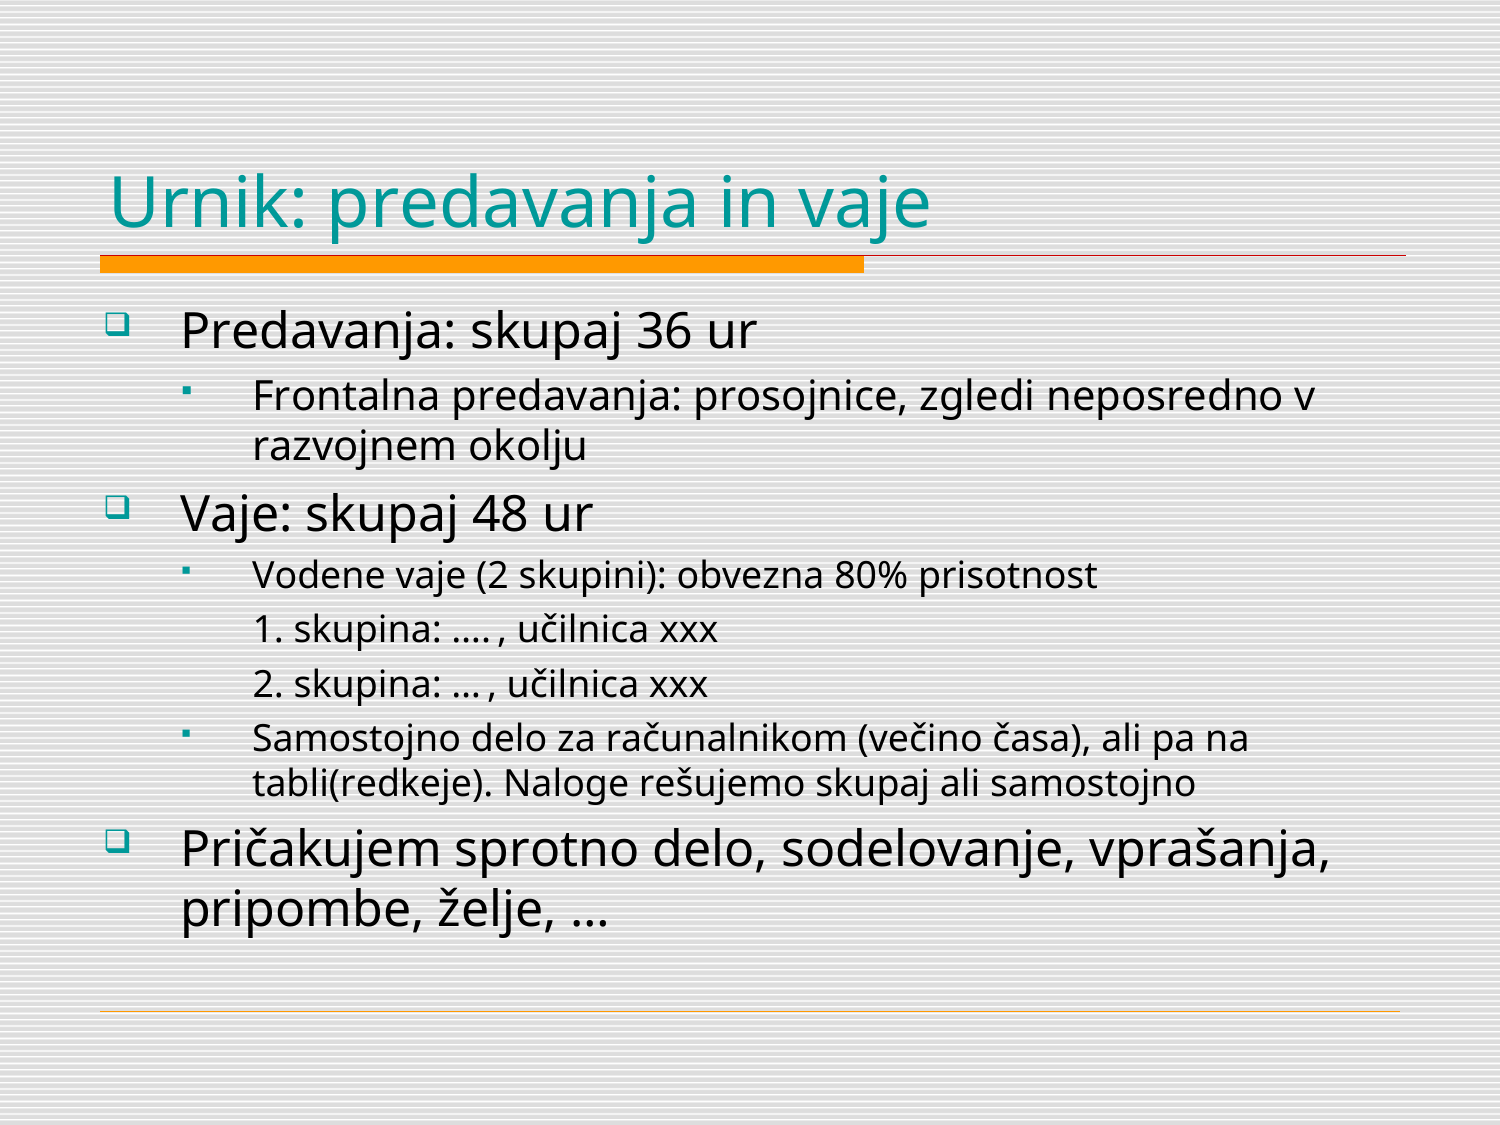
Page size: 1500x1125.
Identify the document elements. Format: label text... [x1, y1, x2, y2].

picture [0, 0, 1500, 1125]
list Predavanja: skupaj 36 ur Frontalna predavanja: prosojnice, zgledi neposredno v razvojnem okolju Vaje: skupaj 48 ur Vodene vaje (2 skupini): obvezna 80% prisotnost 1. skupina: …. , učilnica xxx 2. skupina: … , učilnica xxx Samostojno delo za računalnikom (večino časa), ali pa na tabli(redkeje). Naloge rešujemo skupaj ali samostojno Pričakujem sprotno delo, sodelovanje, vprašanja, pripombe, želje, … [88, 290, 1401, 991]
title Urnik: predavanja in vaje [94, 49, 1407, 250]
